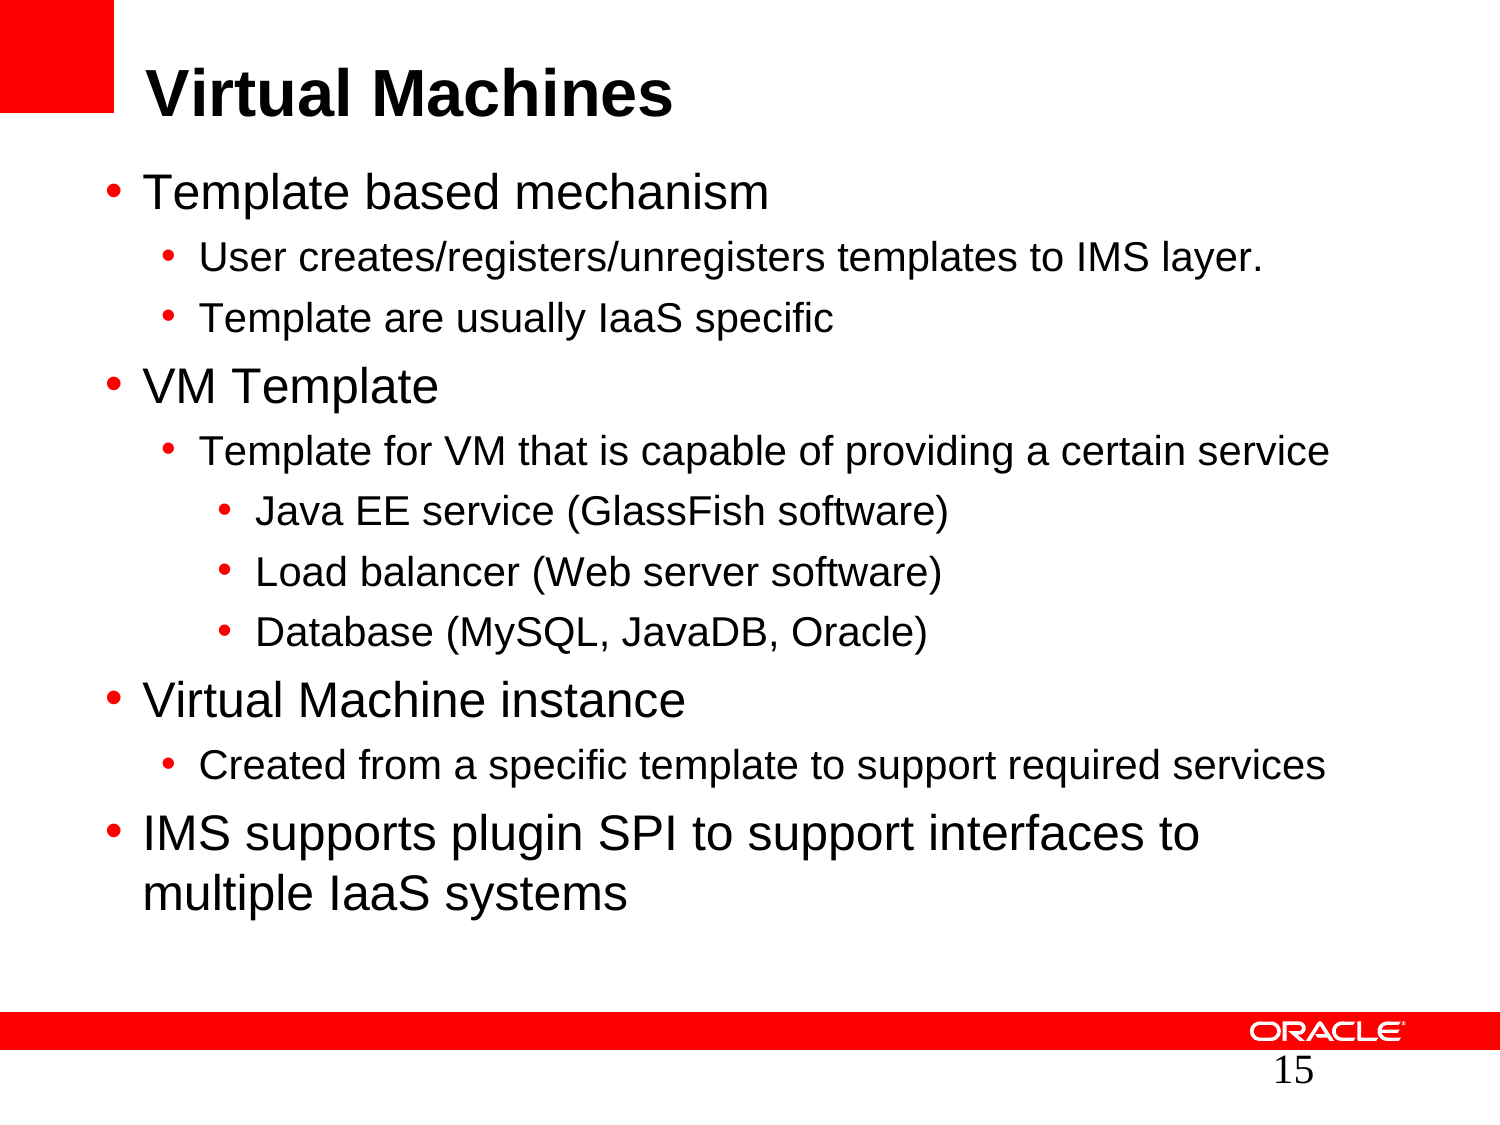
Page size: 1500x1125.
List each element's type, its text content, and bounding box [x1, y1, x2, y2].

title Virtual Machines [145, 49, 1390, 205]
list Template based mechanism User creates/registers/unregisters templates to IMS layer. Template are usually IaaS specific VM Template Template for VM that is capable of providing a certain service Java EE service (GlassFish software) Load balancer (Web server software) Database (MySQL, JavaDB, Oracle) Virtual Machine instance Created from a specific template to support required services IMS supports plugin SPI to support interfaces to multiple IaaS systems [105, 159, 1342, 921]
picture [0, 1012, 1500, 1050]
picture [0, 0, 114, 113]
